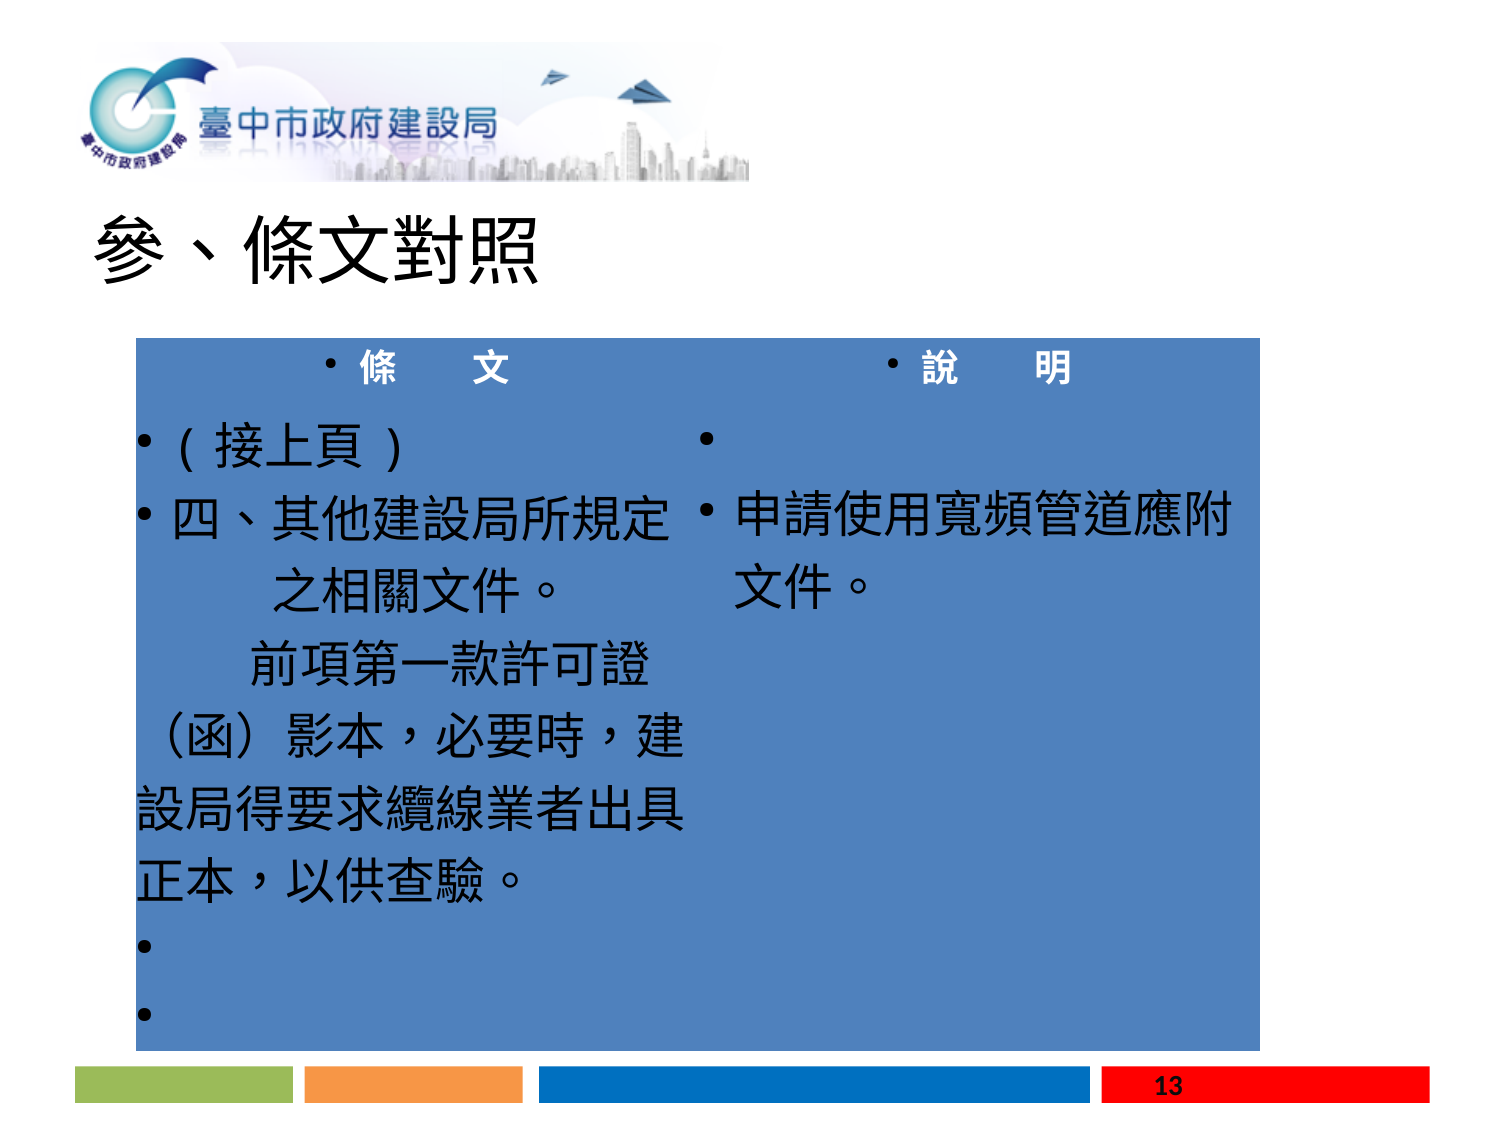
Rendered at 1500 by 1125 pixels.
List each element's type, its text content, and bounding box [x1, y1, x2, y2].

text_box 參、條文對照 [76, 196, 1427, 303]
table_header 說 明 [698, 338, 1260, 406]
table_cell 申請使用寬頻管道應附文件。 [698, 406, 1260, 1051]
text_box [512, 1051, 988, 1103]
text_box [1138, 1053, 1489, 1114]
table_cell (接上頁) 四、其他建設局所規定 之相關文件。 前項第一款許可證（函）影本，必要時，建設局得要求纜線業者出具正本，以供查驗。 [136, 406, 698, 1051]
table_header 條 文 [136, 338, 698, 406]
